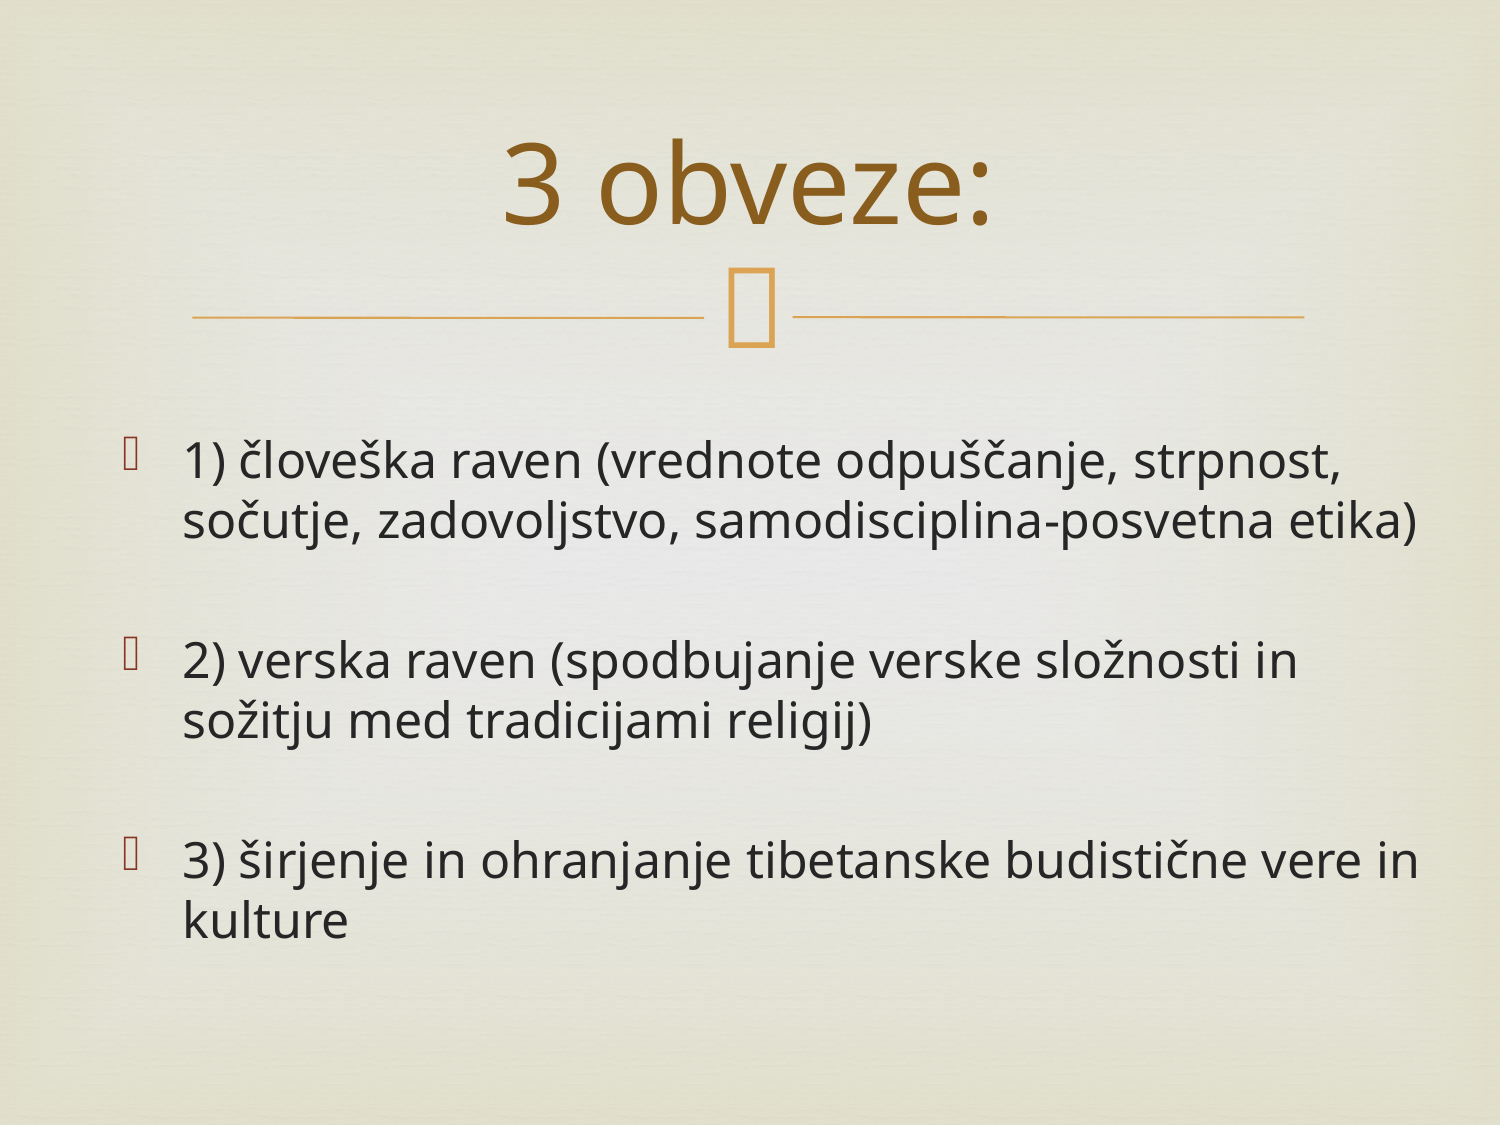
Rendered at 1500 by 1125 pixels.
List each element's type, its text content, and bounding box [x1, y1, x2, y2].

list 1) človeška raven (vrednote odpuščanje, strpnost, sočutje, zadovoljstvo, samodisciplina-posvetna etika) 2) verska raven (spodbujanje verske složnosti in sožitju med tradicijami religij) 3) širjenje in ohranjanje tibetanske budistične vere in kulture [107, 420, 1452, 1057]
title 3 obveze: [113, 93, 1386, 267]
